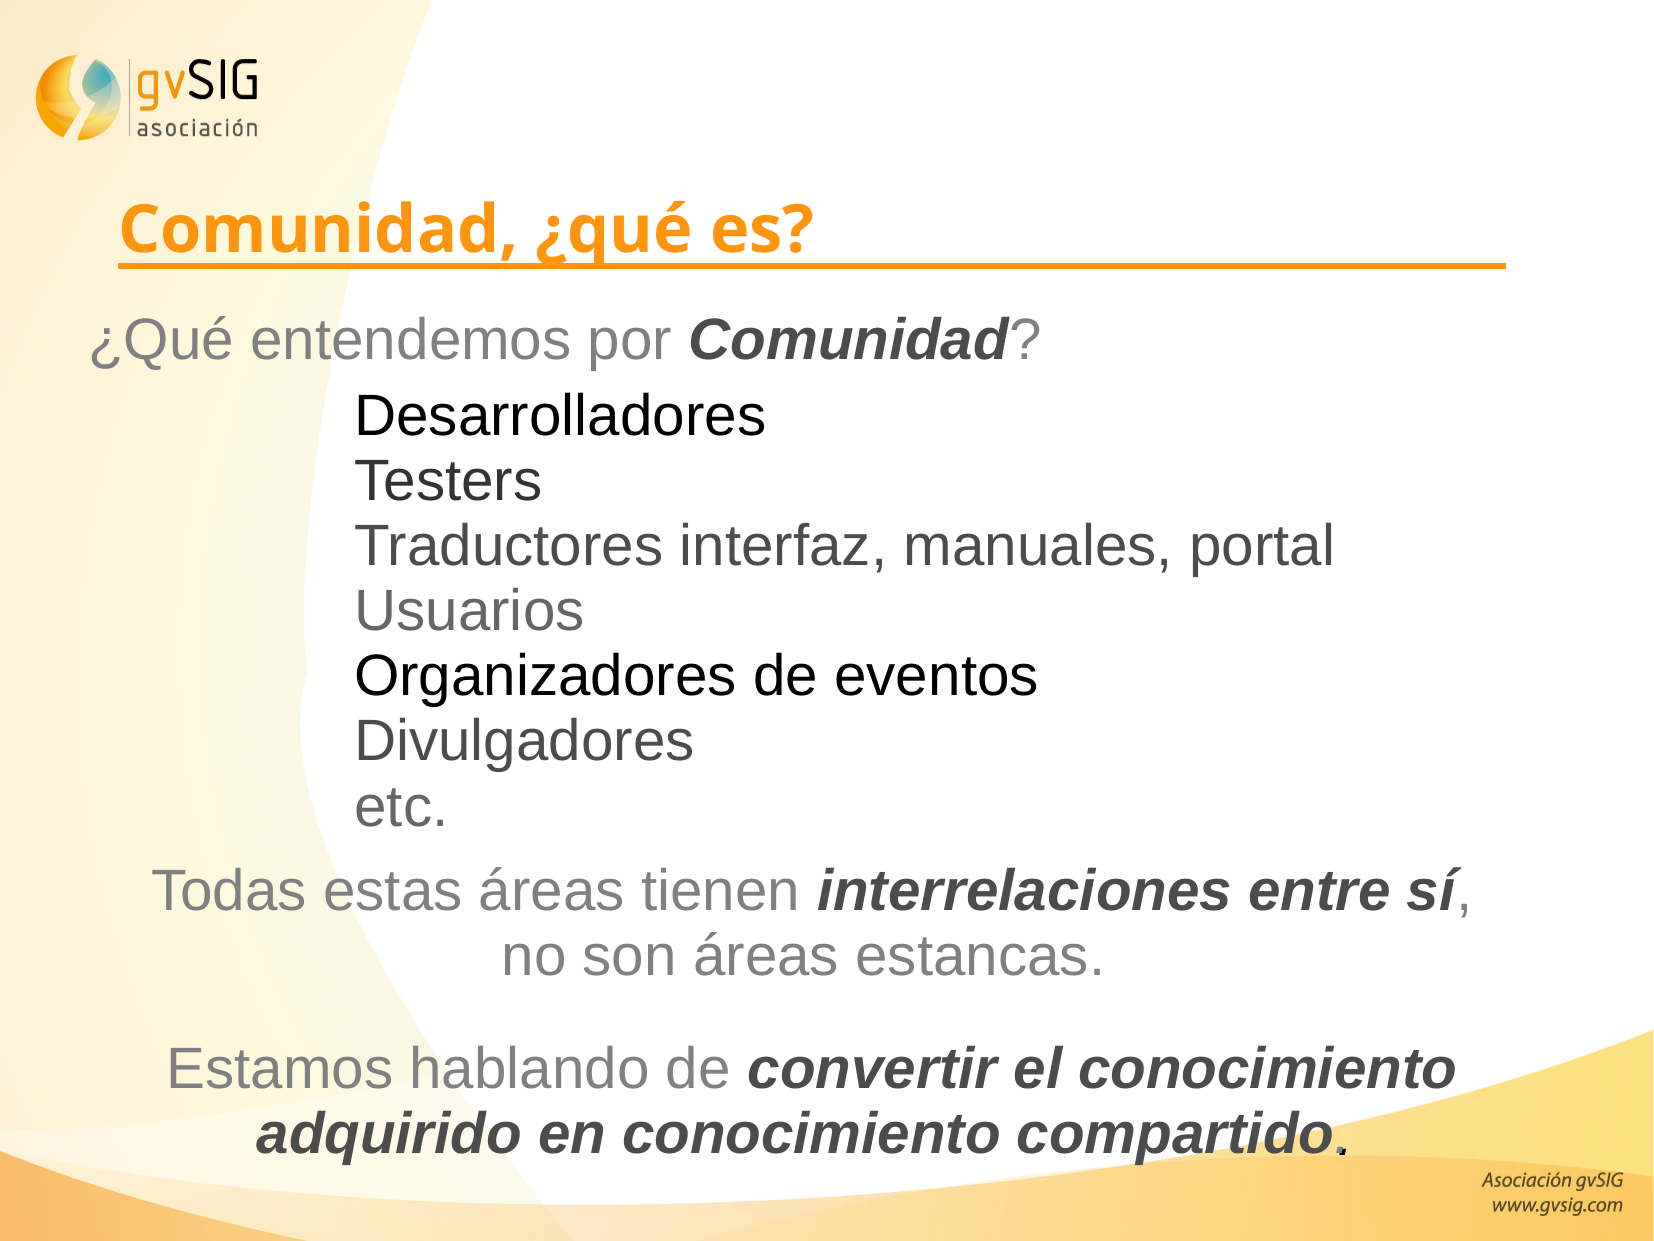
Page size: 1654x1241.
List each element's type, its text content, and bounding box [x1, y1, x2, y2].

picture [0, 0, 1654, 1241]
title Comunidad, ¿qué es? [118, 177, 1607, 276]
title ¿Qué entendemos por Comunidad? [88, 295, 1477, 384]
text_box Desarrolladores Testers Traductores interfaz, manuales, portal Usuarios Organizadores de eventos Divulgadores etc. [354, 383, 1536, 838]
title Todas estas áreas tienen interrelaciones entre sí, no son áreas estancas. [118, 857, 1506, 989]
title Estamos hablando de convertir el conocimiento adquirido en conocimiento compartido. [118, 1033, 1506, 1167]
